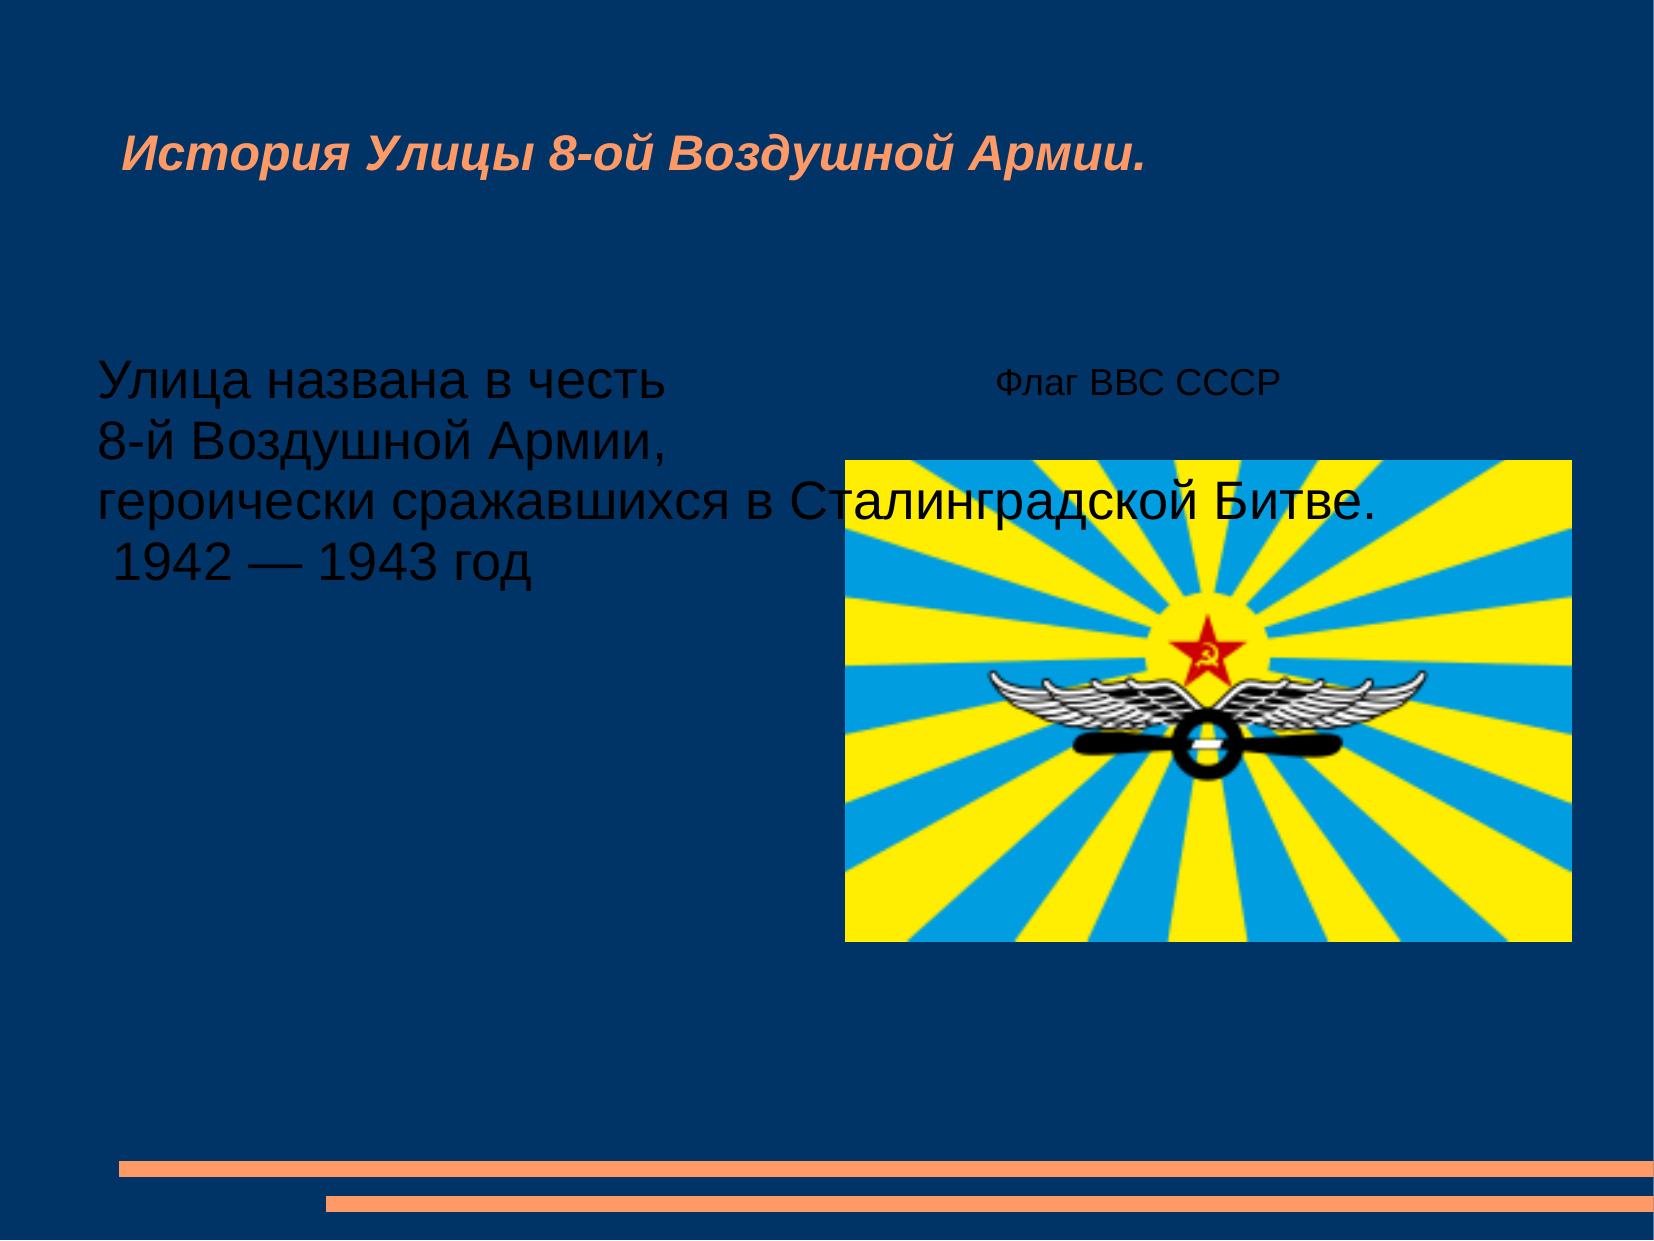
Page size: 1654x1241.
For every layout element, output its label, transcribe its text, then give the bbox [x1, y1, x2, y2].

picture [1068, 494, 1077, 508]
text_box Флаг ВВС СССР [980, 354, 1297, 412]
text_box Улица названа в честь 8-й Воздушной Армии, героически сражавшихся в Сталинградской Битве. 1942 — 1943 год [82, 342, 697, 1028]
picture [1223, 502, 1234, 515]
title История Улицы 8-ой Воздушной Армии. [121, 46, 1534, 254]
picture [845, 460, 1572, 942]
picture [1339, 493, 1351, 502]
picture [1223, 486, 1236, 498]
